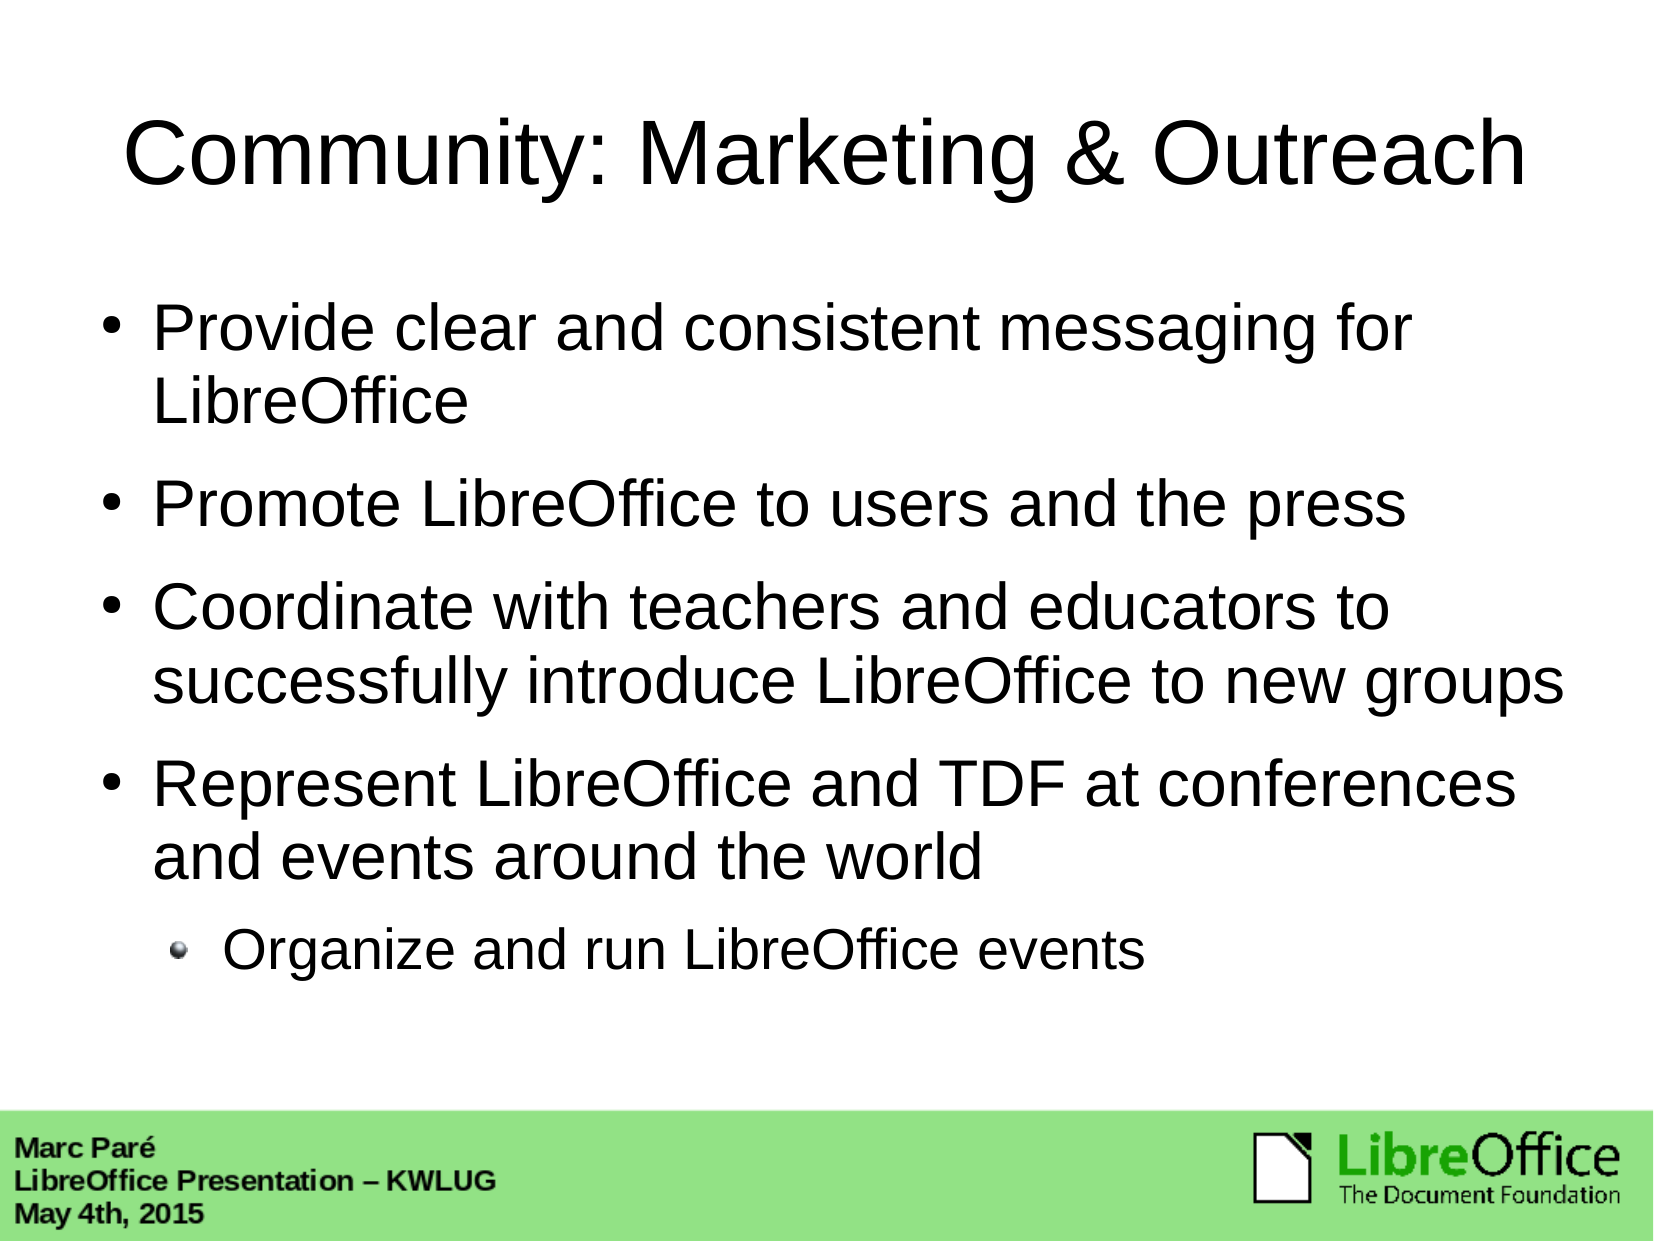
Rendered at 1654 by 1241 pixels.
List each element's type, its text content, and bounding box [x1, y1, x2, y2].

title Community: Marketing & Outreach [82, 49, 1571, 257]
picture [0, 0, 1654, 1241]
list Provide clear and consistent messaging for LibreOffice Promote LibreOffice to users and the press Coordinate with teachers and educators to successfully introduce LibreOffice to new groups Represent LibreOffice and TDF at conferences and events around the world Organize and run LibreOffice events [82, 290, 1571, 1010]
